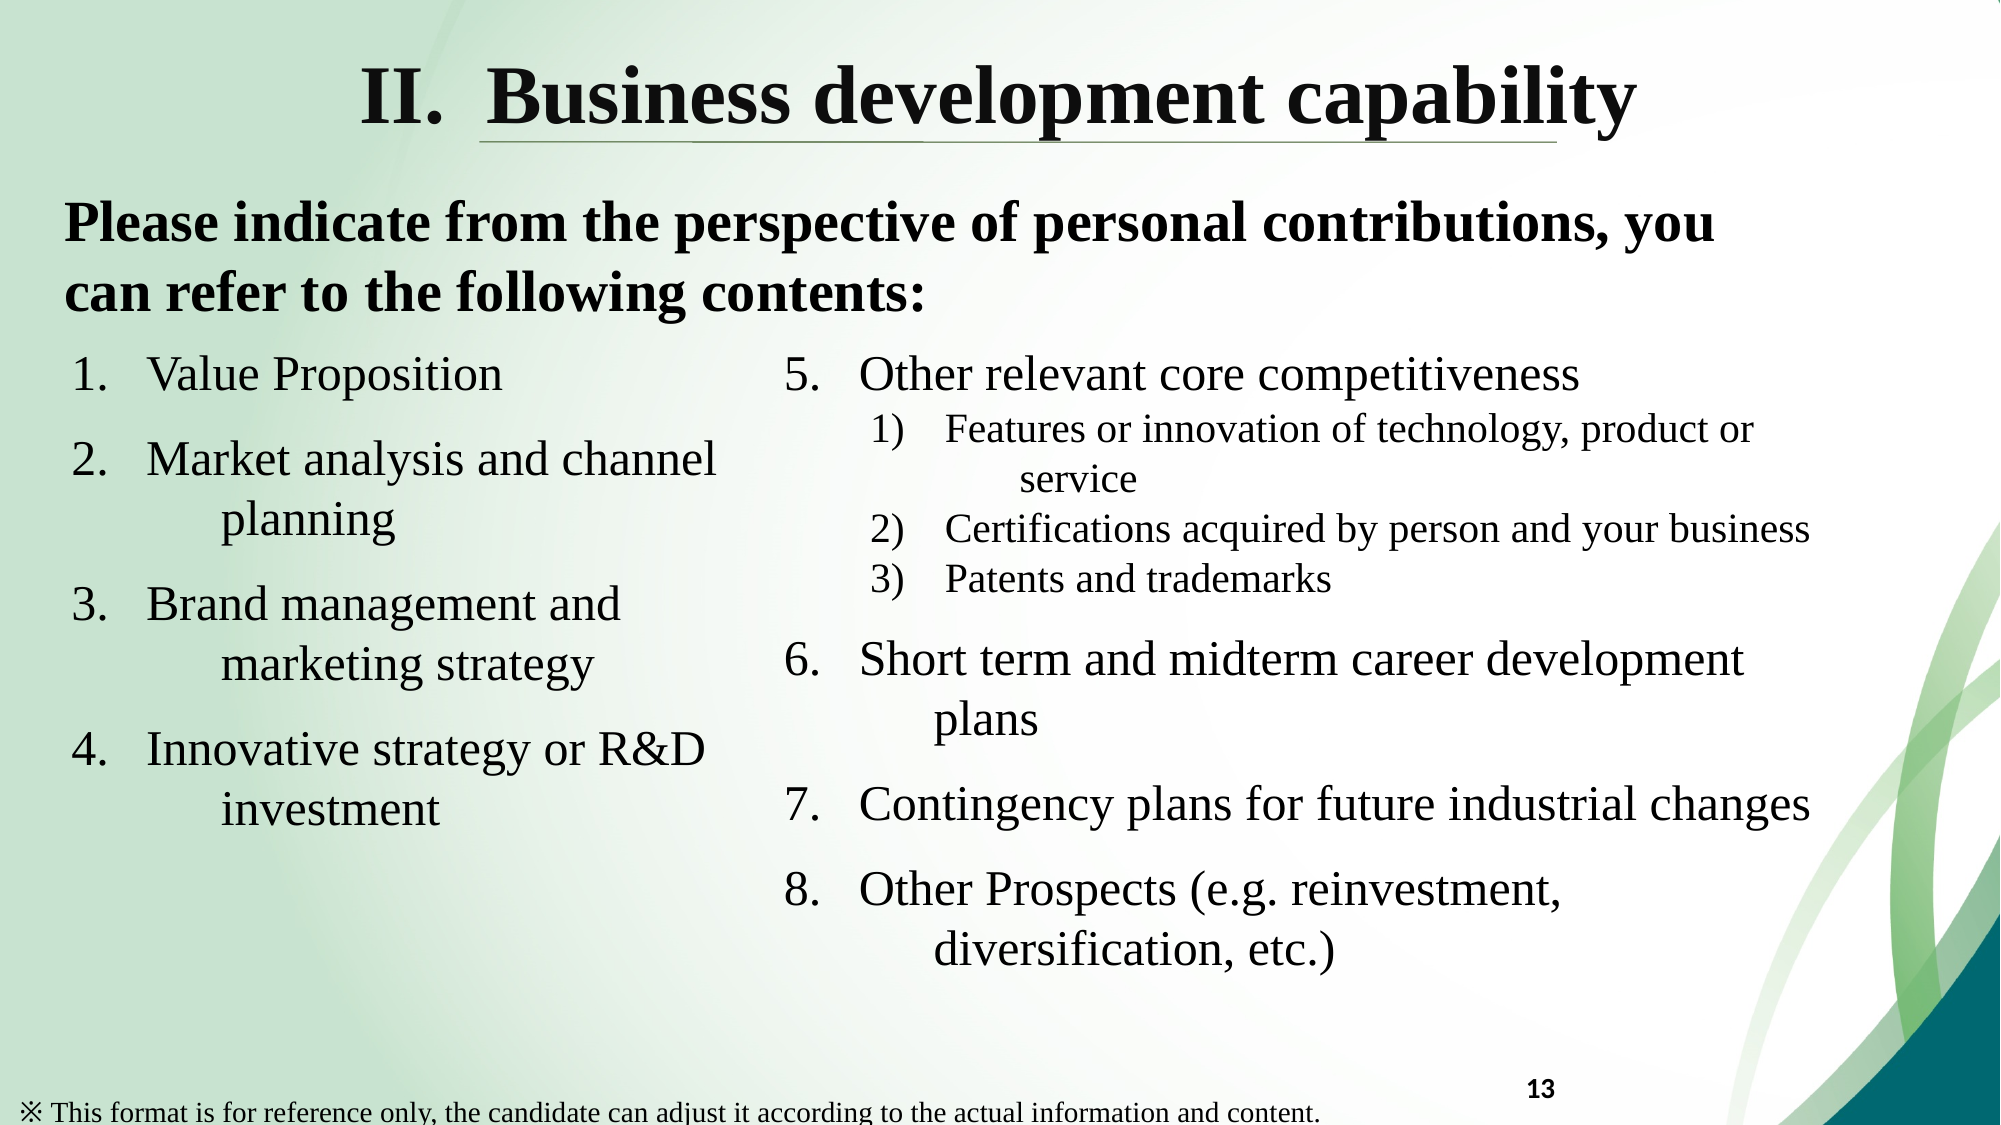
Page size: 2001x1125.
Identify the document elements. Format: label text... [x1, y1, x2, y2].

text_box ※ This format is for reference only, the candidate can adjust it according to the actual information and content. [12, 1068, 1330, 1125]
text_box 13 [1518, 1053, 1969, 1114]
text_box Please indicate from the perspective of personal contributions, you can refer to the following contents: [57, 168, 1787, 338]
title II. Business development capability [3, 36, 1996, 139]
text_box Value Proposition Market analysis and channel planning Brand management and marketing strategy Innovative strategy or R&D investment [63, 326, 772, 851]
text_box Other relevant core competitiveness Features or innovation of technology, product or service Certifications acquired by person and your business Patents and trademarks Short term and midterm career development plans Contingency plans for future industrial changes Other Prospects (e.g. reinvestment, diversification, etc.) [776, 326, 1840, 991]
